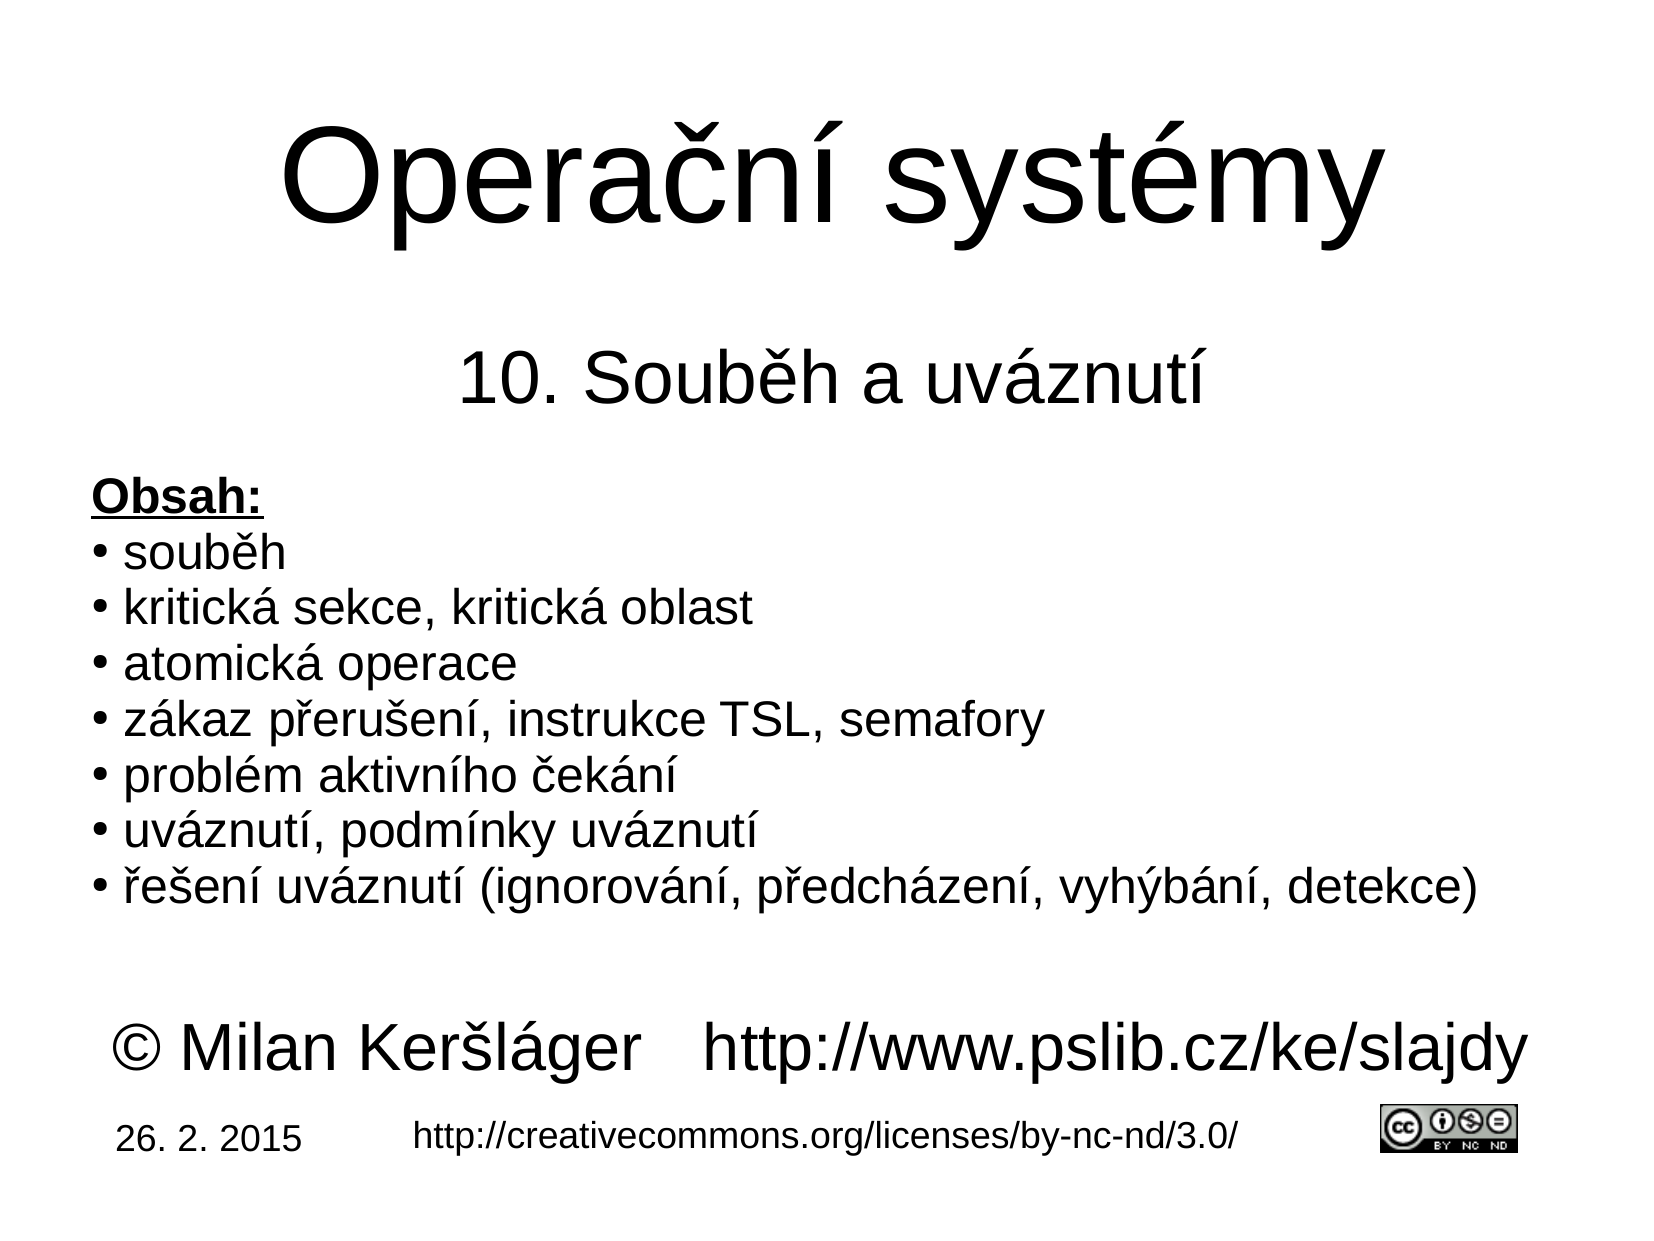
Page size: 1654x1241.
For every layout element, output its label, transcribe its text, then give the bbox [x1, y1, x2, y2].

text_box 26. 2. 2015 [100, 1110, 337, 1167]
picture [1380, 1104, 1518, 1153]
list © Milan Keršláger http://www.pslib.cz/ke/slajdy [76, 1009, 1565, 1087]
text_box Obsah: souběh kritická sekce, kritická oblast atomická operace zákaz přerušení, instrukce TSL, semafory problém aktivního čekání uváznutí, podmínky uváznutí řešení uváznutí (ignorování, předcházení, vyhýbání, detekce) [76, 460, 1583, 922]
text_box http://creativecommons.org/licenses/by-nc-nd/3.0/ [339, 1107, 1313, 1165]
title Operační systémy 10. Souběh a uváznutí [88, 56, 1577, 460]
